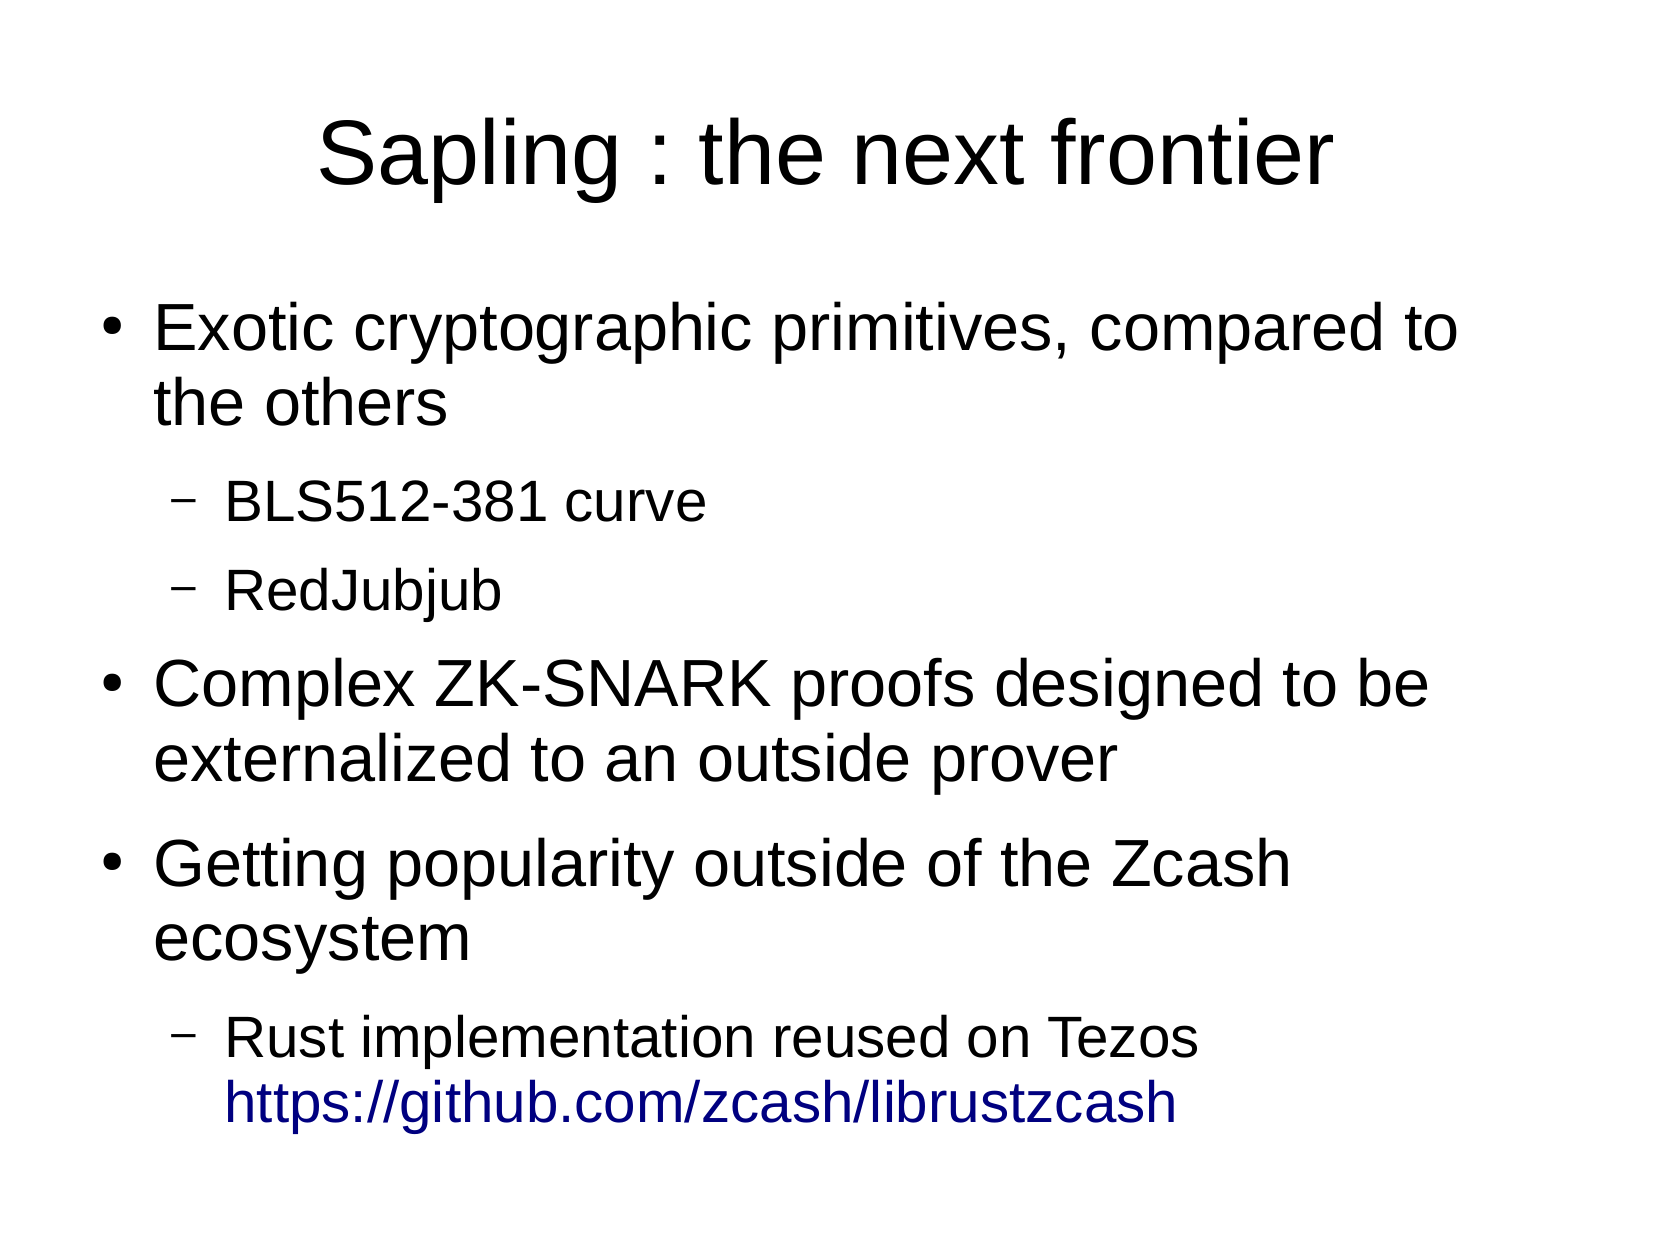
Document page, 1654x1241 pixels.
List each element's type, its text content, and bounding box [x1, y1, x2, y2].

list Exotic cryptographic primitives, compared to the others BLS512-381 curve RedJubjub Complex ZK-SNARK proofs designed to be externalized to an outside prover Getting popularity outside of the Zcash ecosystem Rust implementation reused on Tezos https://github.com/zcash/librustzcash [82, 290, 1571, 1241]
title Sapling : the next frontier [82, 49, 1571, 257]
